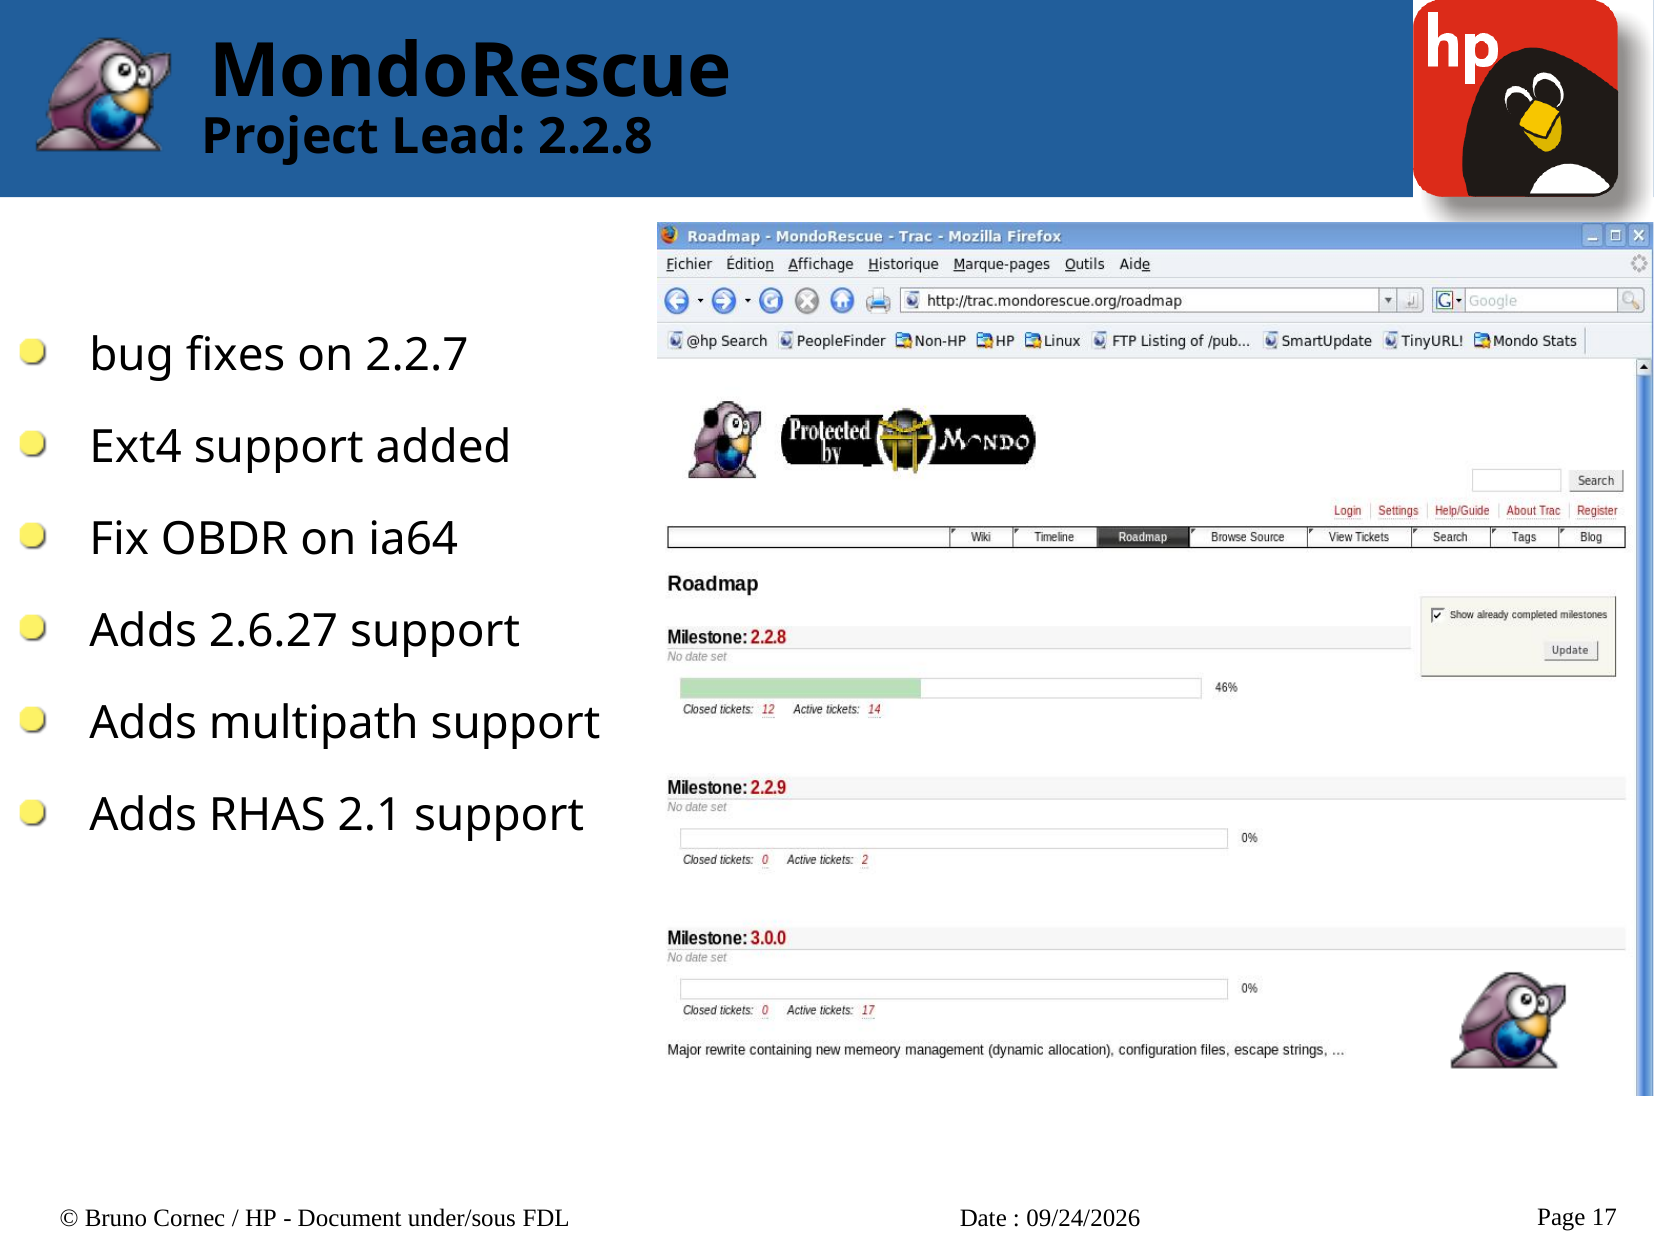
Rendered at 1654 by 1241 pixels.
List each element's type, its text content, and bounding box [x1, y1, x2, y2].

list bug fixes on 2.2.7 Ext4 support added Fix OBDR on ia64 Adds 2.6.27 support Adds multipath support Adds RHAS 2.1 support [6, 321, 623, 1241]
title Project Lead: 2.2.8 [201, 32, 1191, 241]
picture [657, 0, 1654, 1109]
picture [0, 0, 211, 199]
